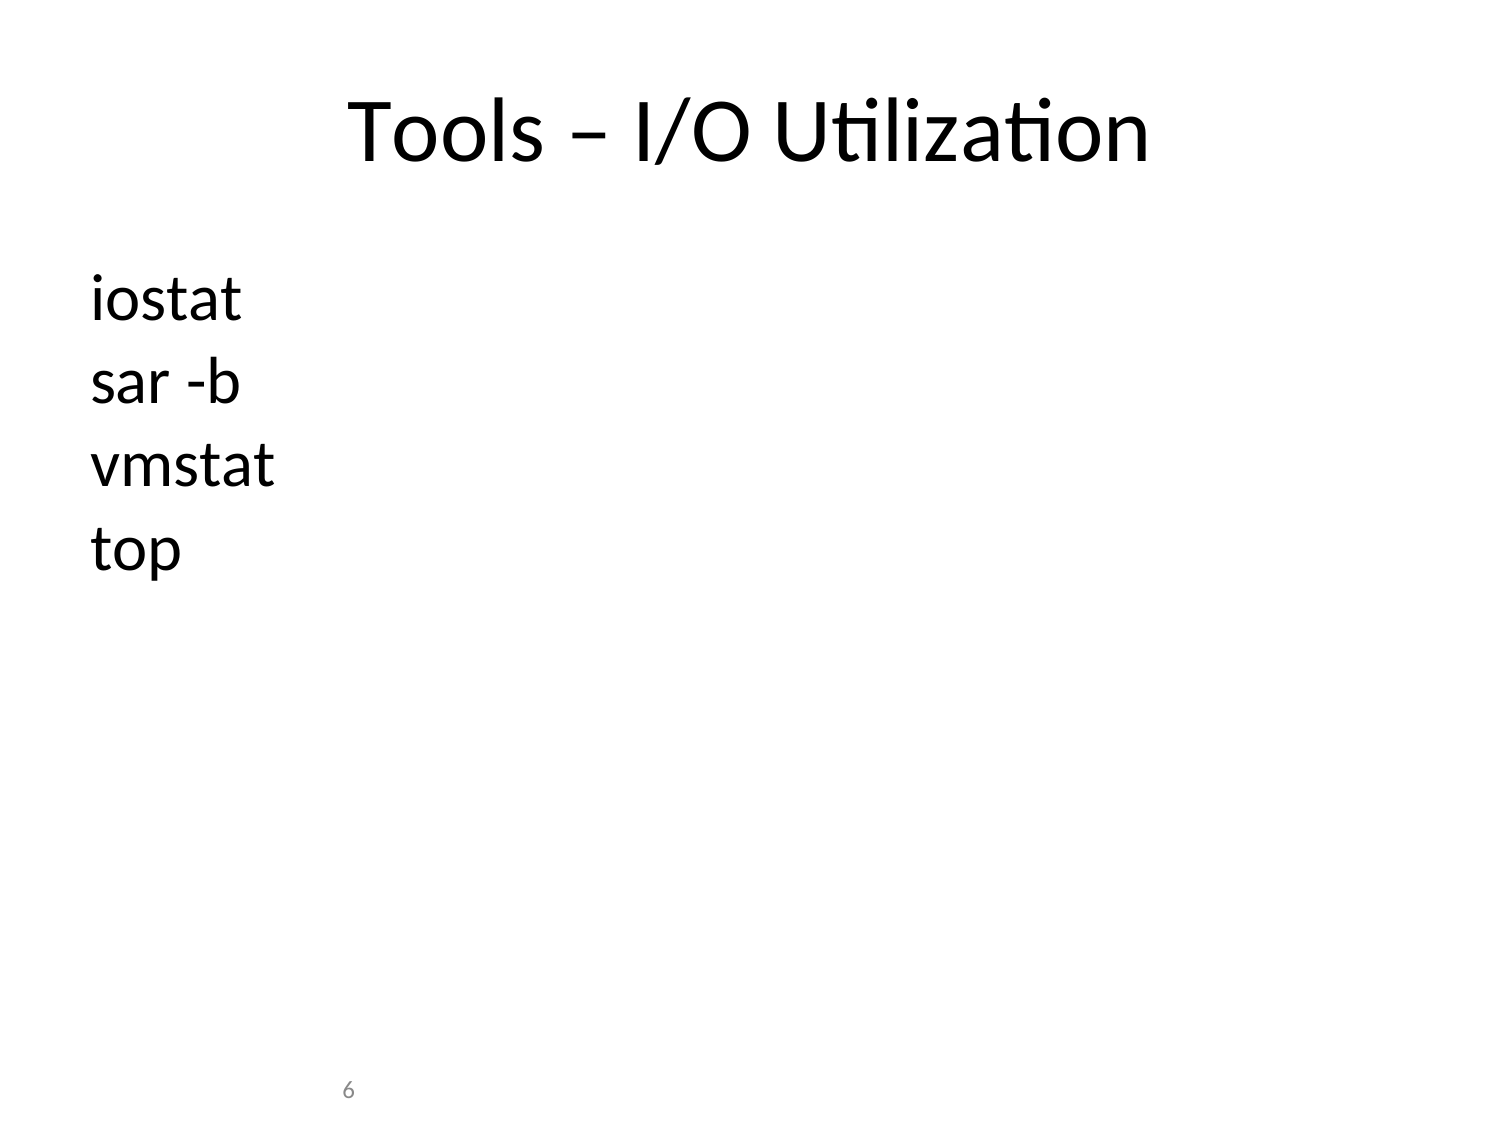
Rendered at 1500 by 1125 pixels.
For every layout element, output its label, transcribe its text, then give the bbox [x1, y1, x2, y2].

text_box Tools – I/O Utilization [75, 45, 1426, 233]
text_box iostat sar -b vmstat top [75, 262, 1426, 1005]
text_box <number> [327, 1074, 1207, 1111]
